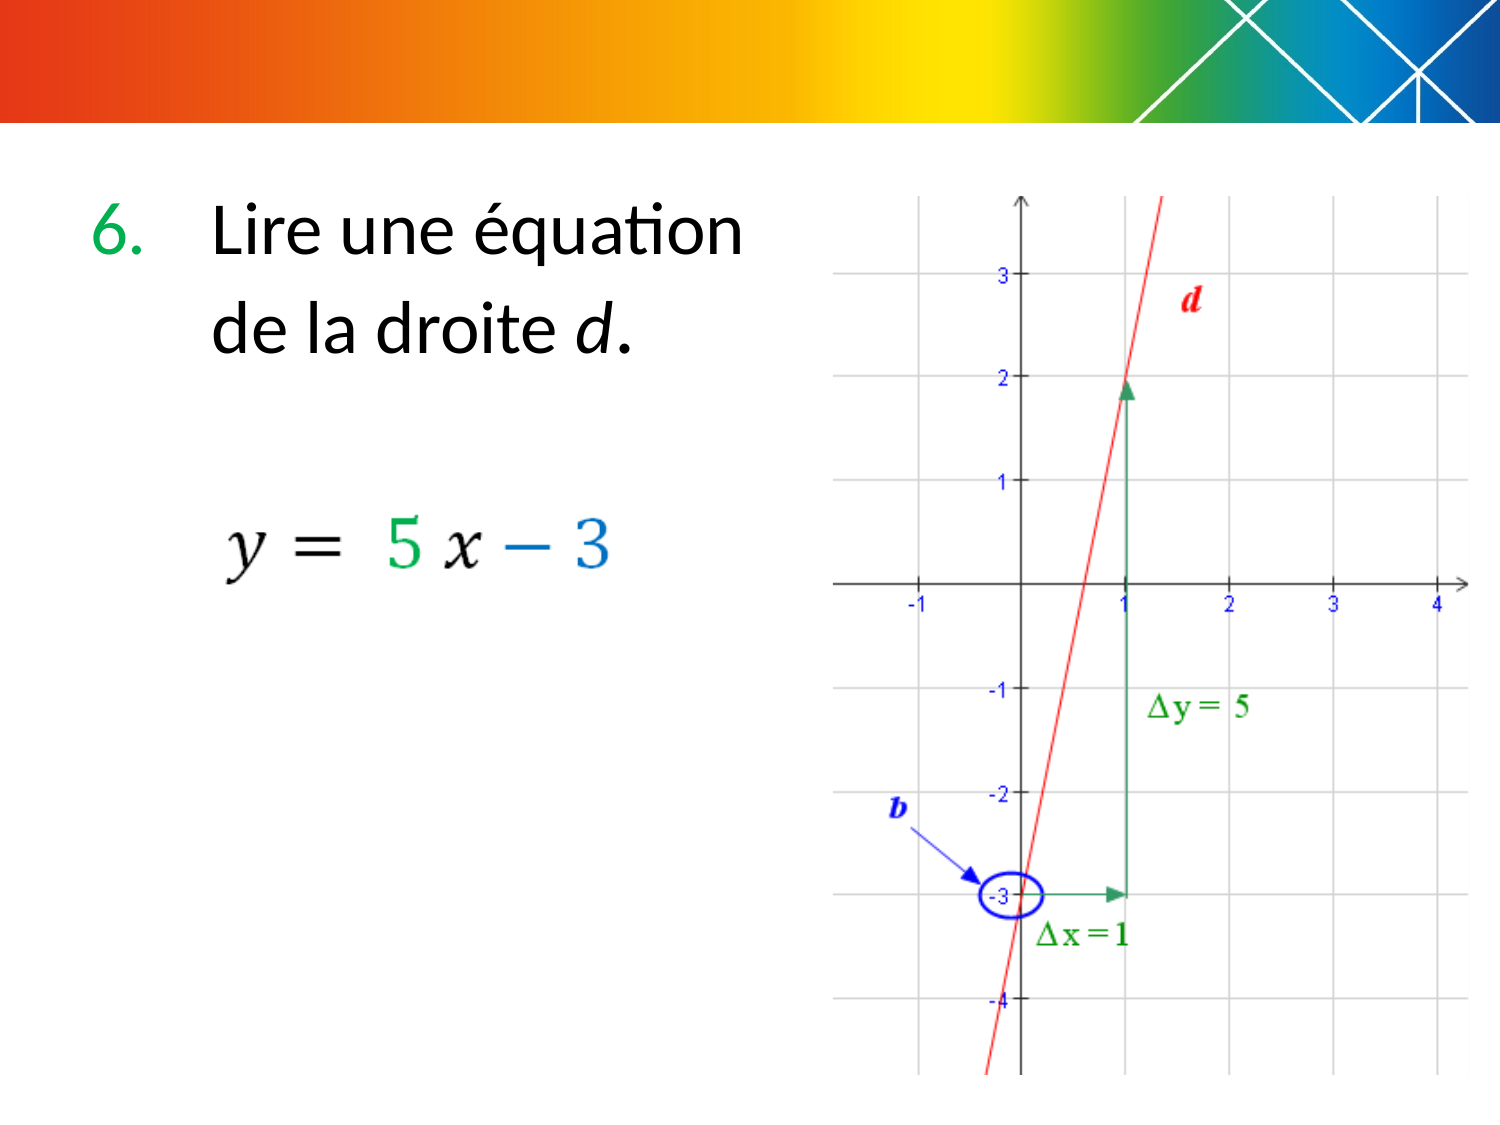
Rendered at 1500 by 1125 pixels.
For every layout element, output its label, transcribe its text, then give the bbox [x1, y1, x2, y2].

picture [832, 196, 1469, 1075]
picture [1340, 0, 1500, 123]
title Lire une équation de la droite d. [75, 164, 786, 386]
picture [0, 0, 1359, 123]
picture [171, 479, 672, 624]
